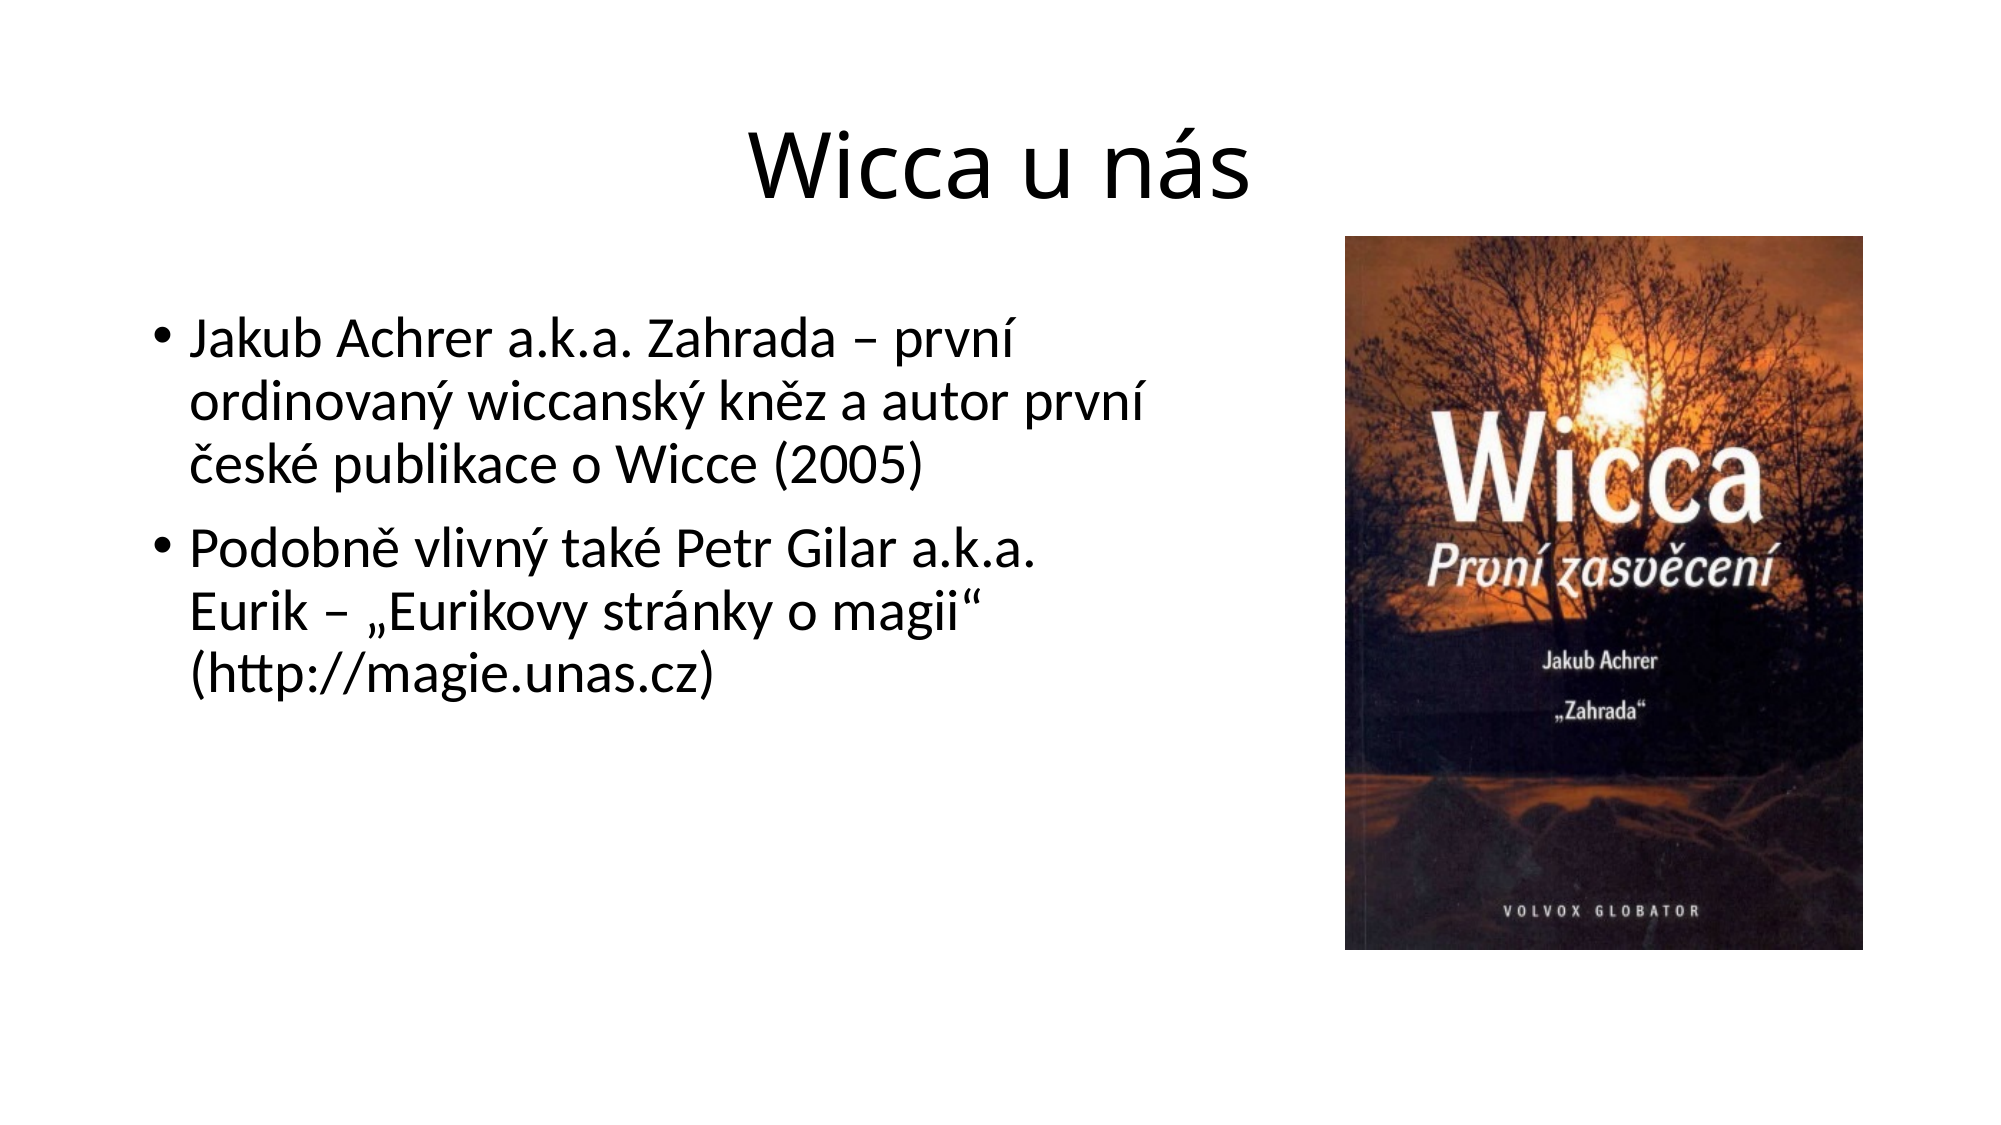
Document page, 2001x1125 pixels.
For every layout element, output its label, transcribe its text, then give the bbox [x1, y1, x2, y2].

list Jakub Achrer a.k.a. Zahrada – první ordinovaný wiccanský kněz a autor první české publikace o Wicce (2005) Podobně vlivný také Petr Gilar a.k.a. Eurik – „Eurikovy stránky o magii“ (http://magie.unas.cz) [137, 299, 1182, 1014]
picture [1345, 236, 1863, 950]
title Wicca u nás [137, 59, 1863, 278]
